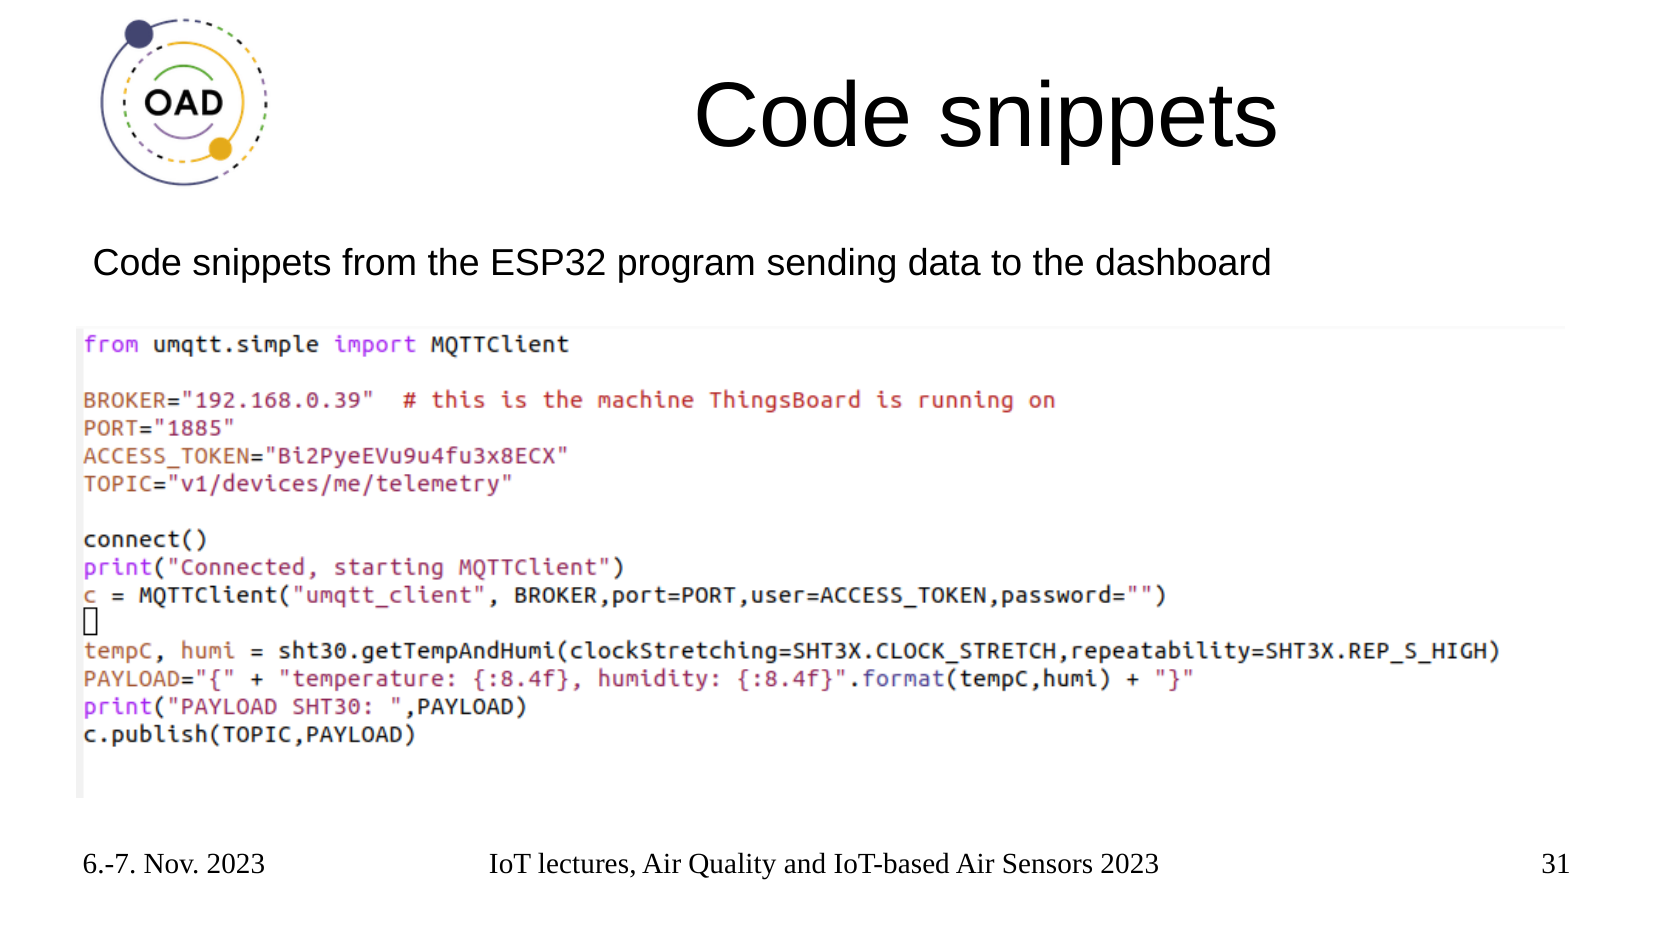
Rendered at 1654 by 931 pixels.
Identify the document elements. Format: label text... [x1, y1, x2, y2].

title Code snippets [403, 37, 1571, 193]
text_box Code snippets from the ESP32 program sending data to the dashboard [77, 233, 1288, 291]
picture [59, 4, 303, 207]
picture [76, 326, 1565, 798]
